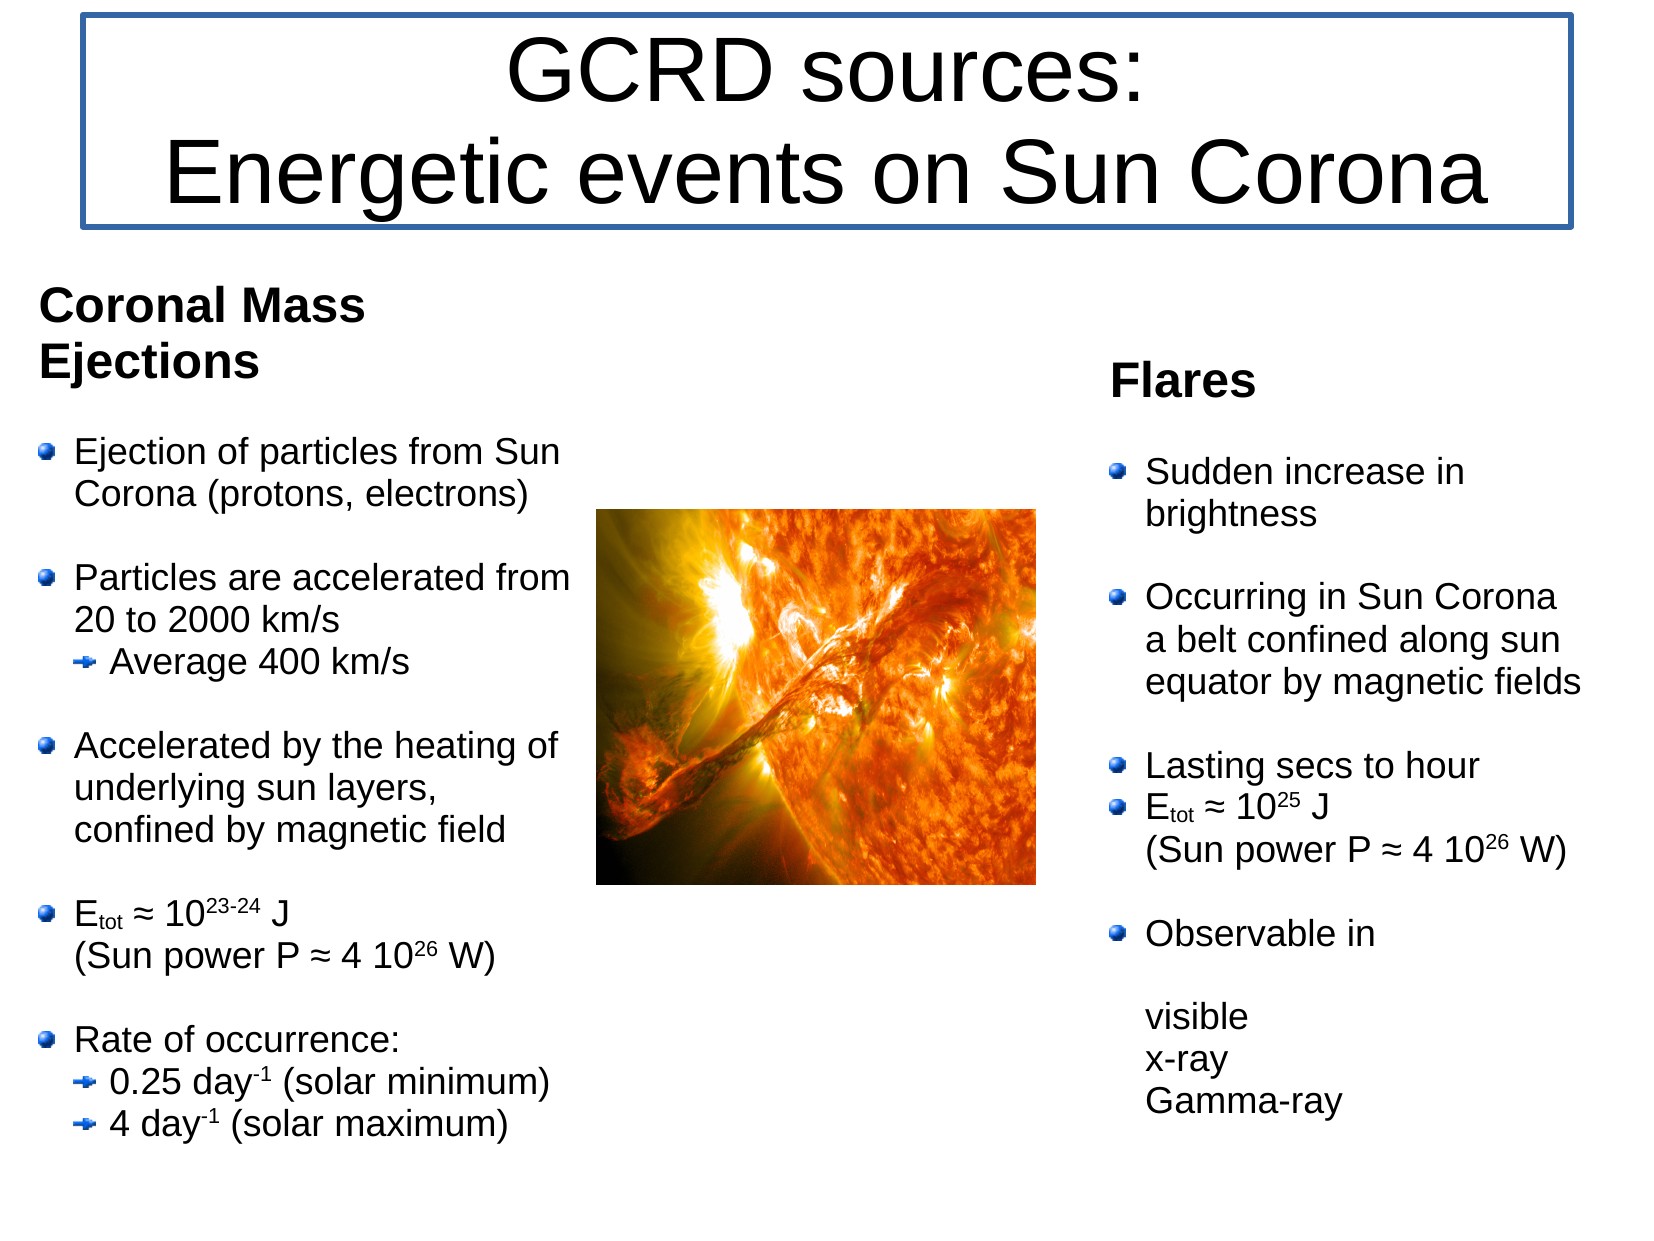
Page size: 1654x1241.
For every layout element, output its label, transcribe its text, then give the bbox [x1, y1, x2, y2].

title GCRD sources: Energetic events on Sun Corona [82, 14, 1571, 227]
picture [597, 509, 1036, 886]
text_box Flares Sudden increase in brightness Occurring in Sun Corona a belt confined along sun equator by magnetic fields Lasting secs to hour Etot ≈ 1025 J (Sun power P ≈ 4 1026 W) Observable in visible x-ray Gamma-ray [1095, 345, 1636, 1241]
text_box Coronal Mass Ejections Ejection of particles from Sun Corona (protons, electrons) Particles are accelerated from 20 to 2000 km/s Average 400 km/s Accelerated by the heating of underlying sun layers, confined by magnetic field Etot ≈ 1023-24 J (Sun power P ≈ 4 1026 W) Rate of occurrence: 0.25 day-1 (solar minimum) 4 day-1 (solar maximum) [23, 270, 597, 1241]
